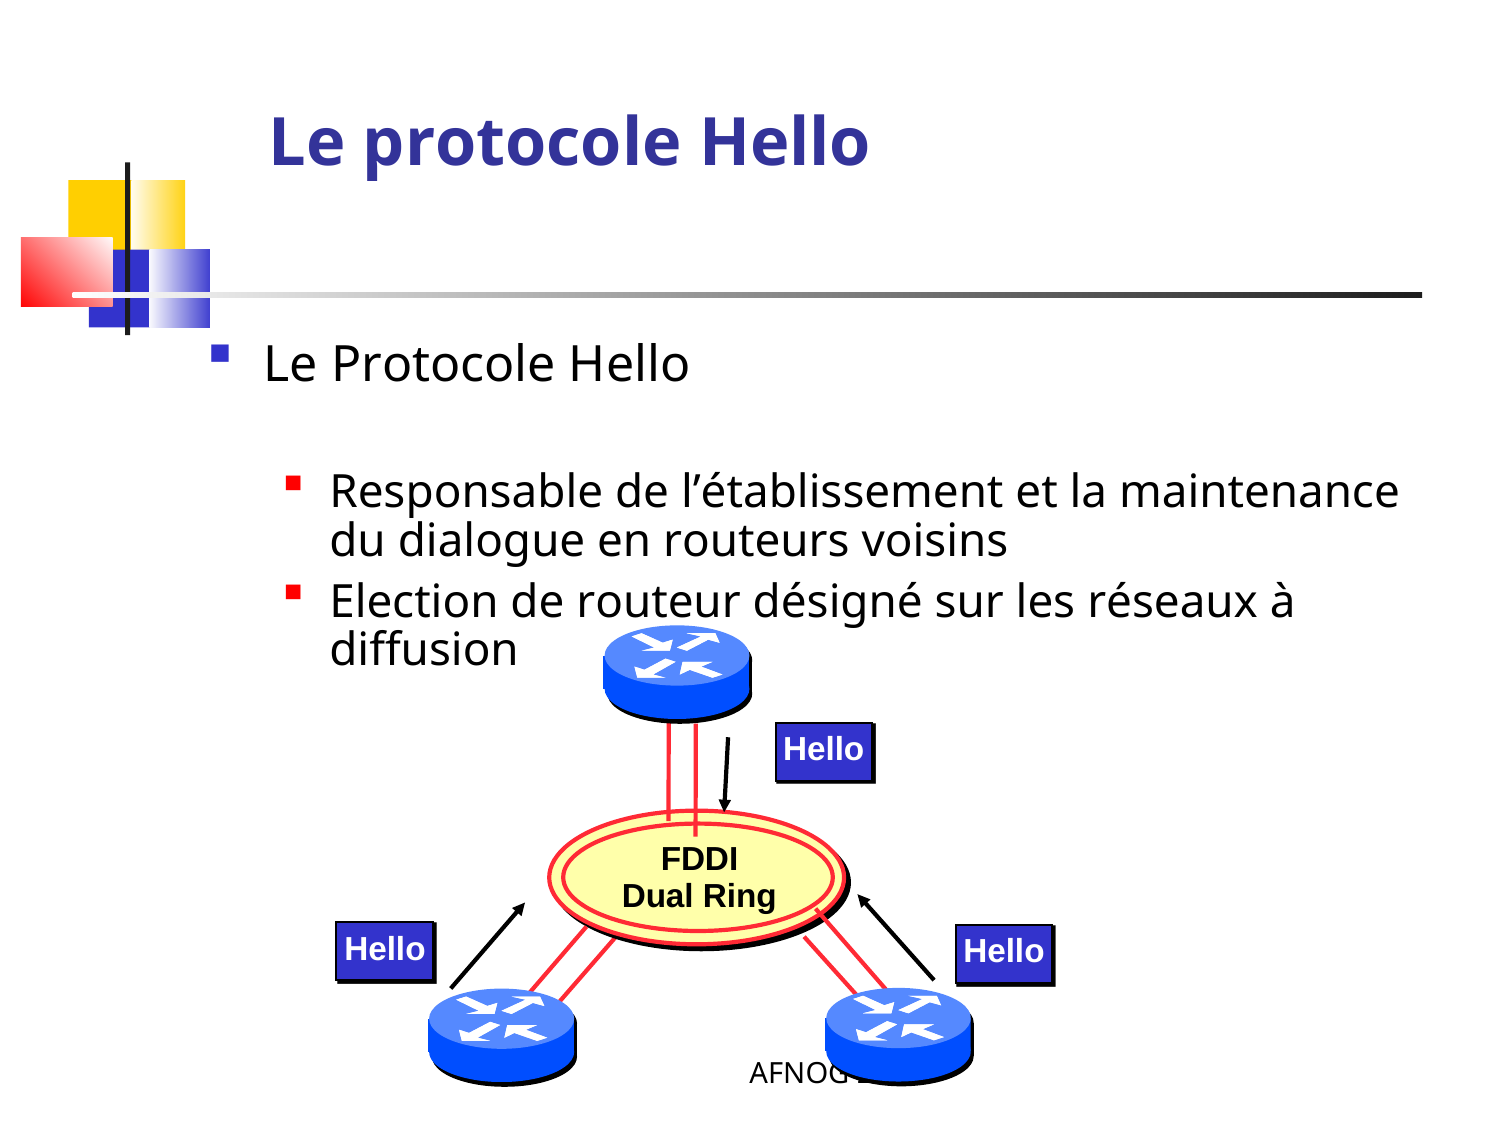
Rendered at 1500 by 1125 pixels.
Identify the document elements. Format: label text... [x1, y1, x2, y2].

text_box [549, 810, 851, 952]
picture [423, 983, 588, 1098]
text_box [775, 776, 872, 781]
list Le Protocole Hello Responsable de l’établissement et la maintenance du dialogue en routeurs voisins Election de routeur désigné sur les réseaux à diffusion [193, 331, 1469, 657]
text_box FDDI Dual Ring [604, 832, 795, 924]
text_box [955, 978, 1053, 984]
text_box Hello [329, 923, 441, 975]
text_box Hello [948, 925, 1060, 978]
text_box Hello [768, 723, 880, 776]
picture [598, 620, 763, 735]
title Le protocole Hello [253, 66, 1323, 198]
picture [820, 983, 984, 1098]
text_box [336, 975, 433, 981]
